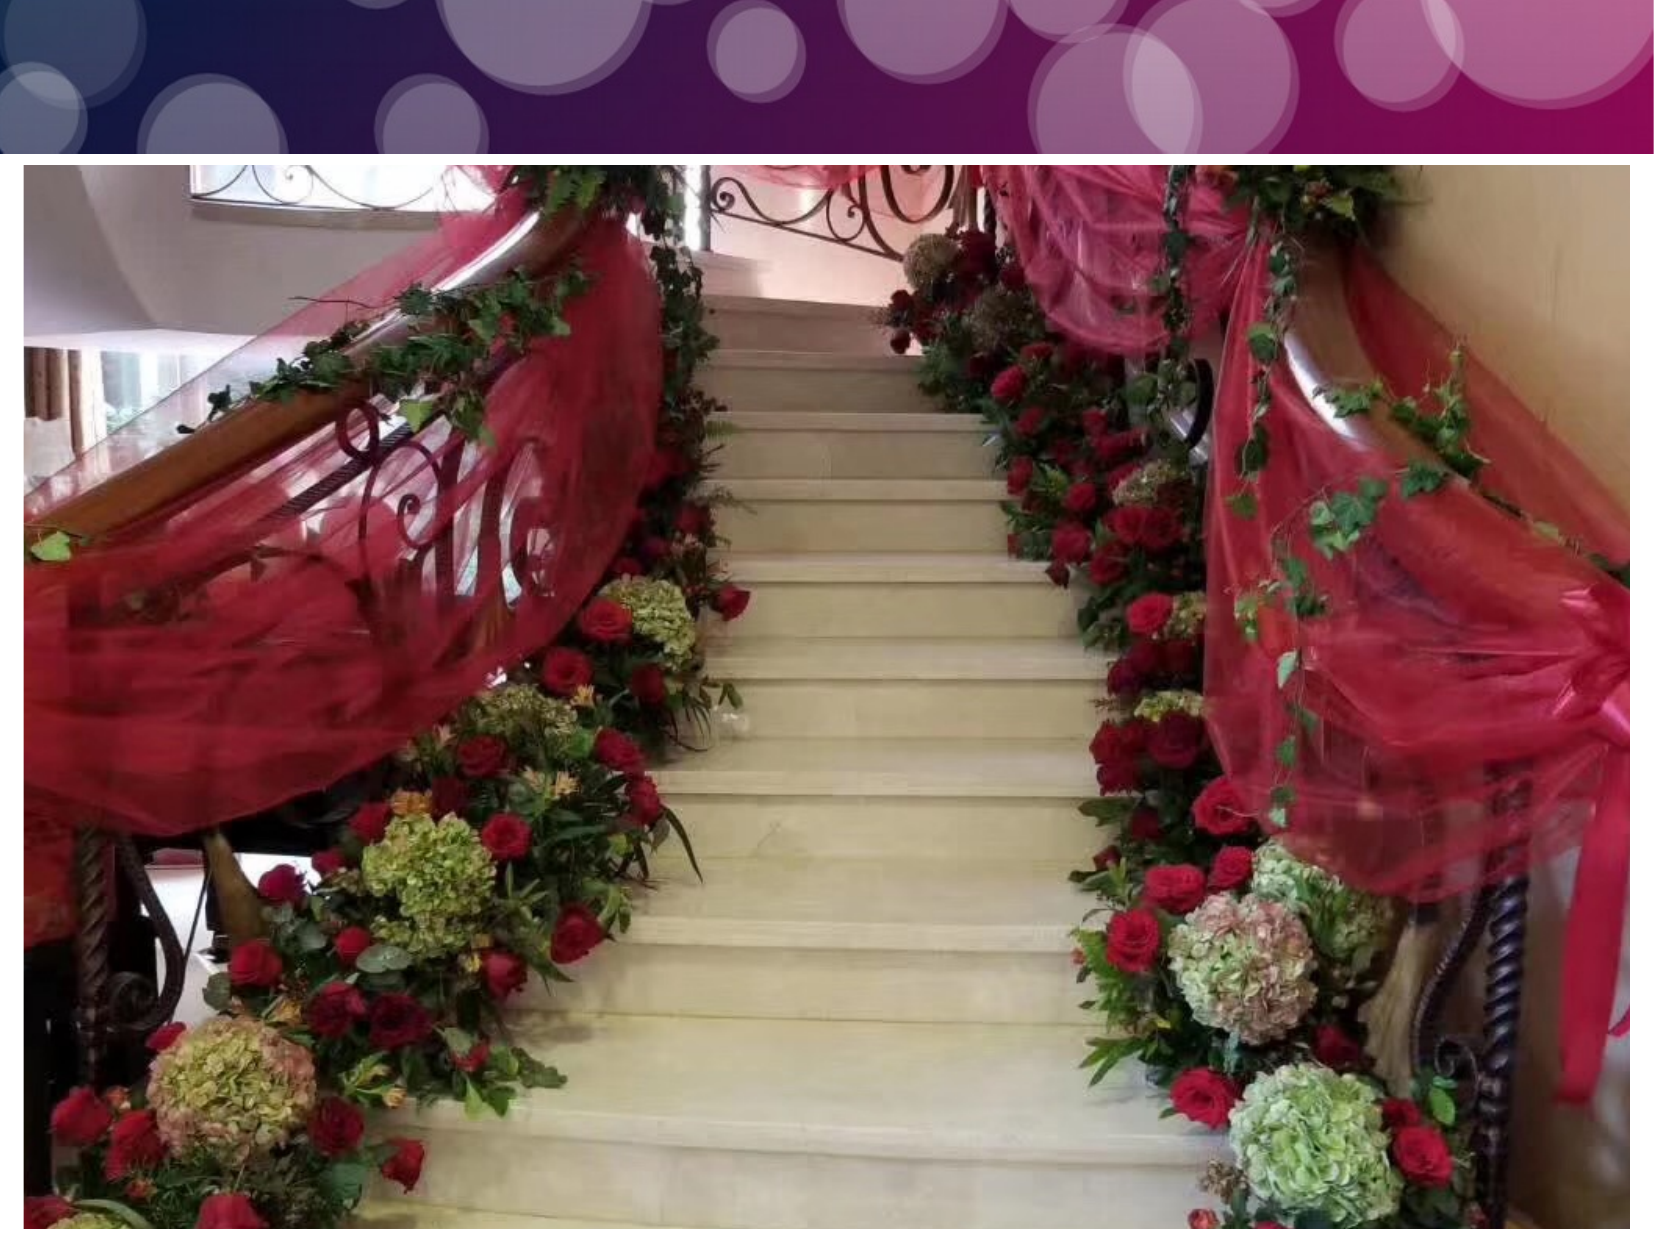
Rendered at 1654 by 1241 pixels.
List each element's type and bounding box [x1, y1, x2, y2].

text_box [23, 165, 1630, 1229]
picture [0, 0, 1654, 154]
